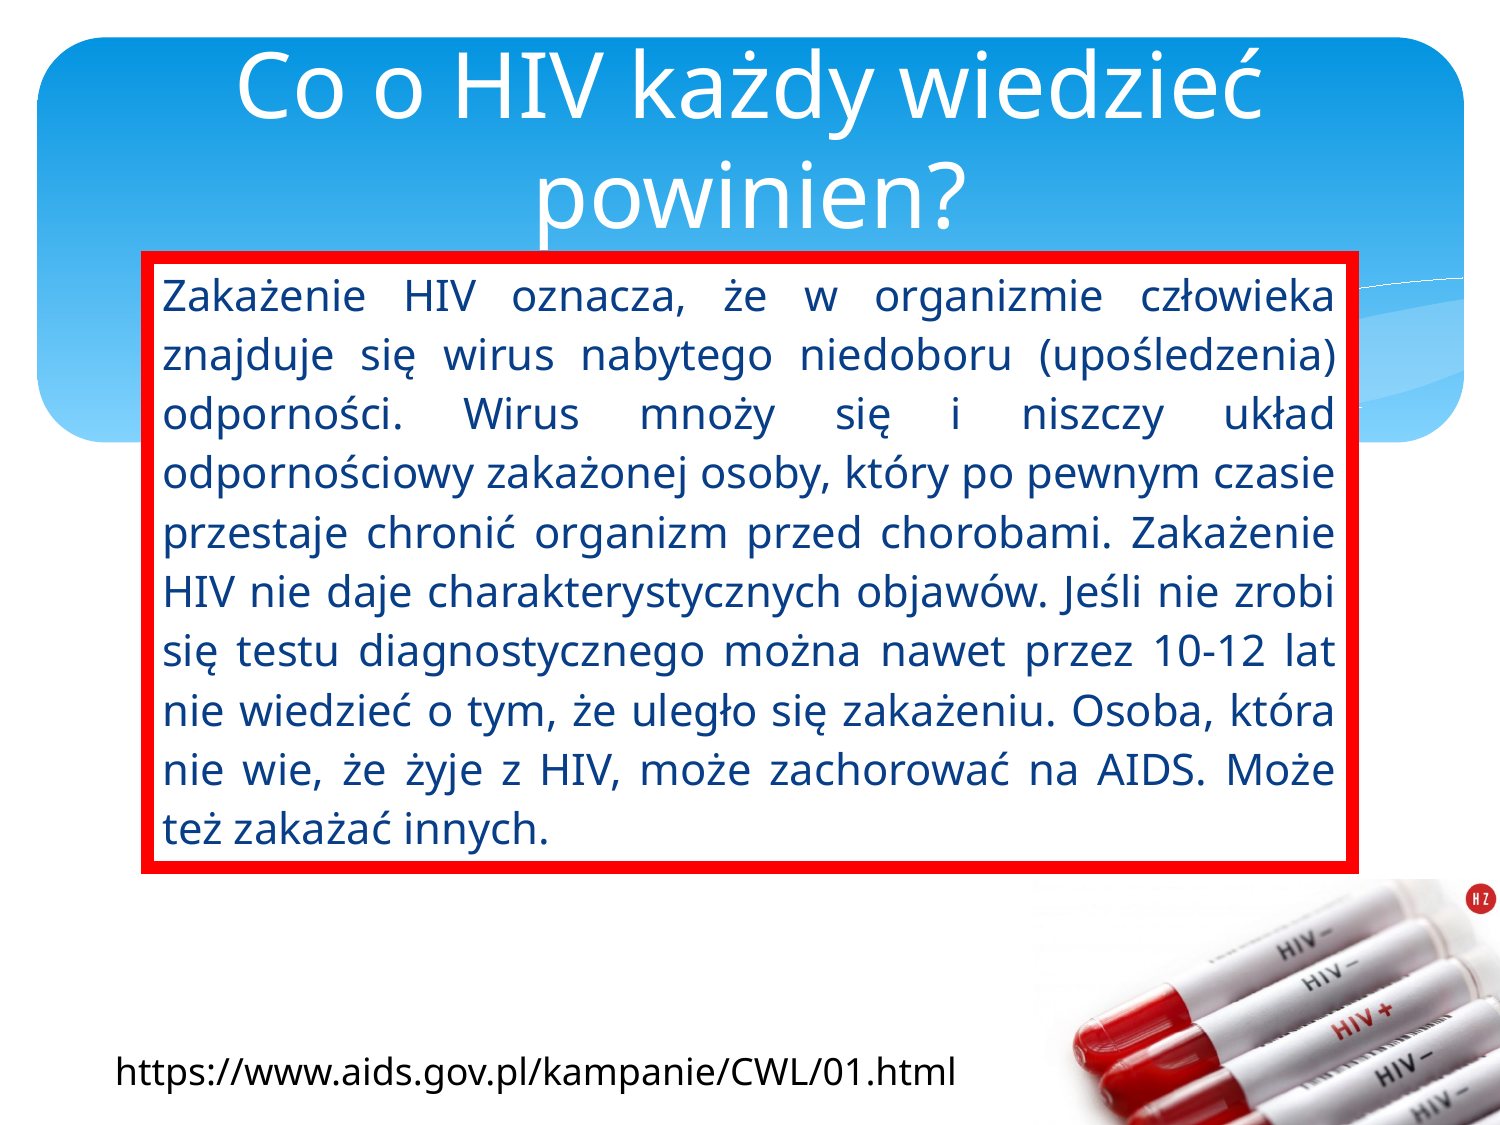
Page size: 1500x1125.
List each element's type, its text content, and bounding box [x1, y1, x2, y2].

list Zakażenie HIV oznacza, że w organizmie człowieka znajduje się wirus nabytego niedoboru (upośledzenia) odporności. Wirus mnoży się i niszczy układ odpornościowy zakażonej osoby, który po pewnym czasie przestaje chronić organizm przed chorobami. Zakażenie HIV nie daje charakterystycznych objawów. Jeśli nie zrobi się testu diagnostycznego można nawet przez 10-12 lat nie wiedzieć o tym, że uległo się zakażeniu. Osoba, która nie wie, że żyje z HIV, może zachorować na AIDS. Może też zakażać innych. [147, 257, 1353, 868]
picture [1033, 879, 1500, 1125]
text_box https://www.aids.gov.pl/kampanie/CWL/01.html [100, 1038, 1033, 1105]
title Co o HIV każdy wiedzieć powinien? [75, 19, 1425, 226]
